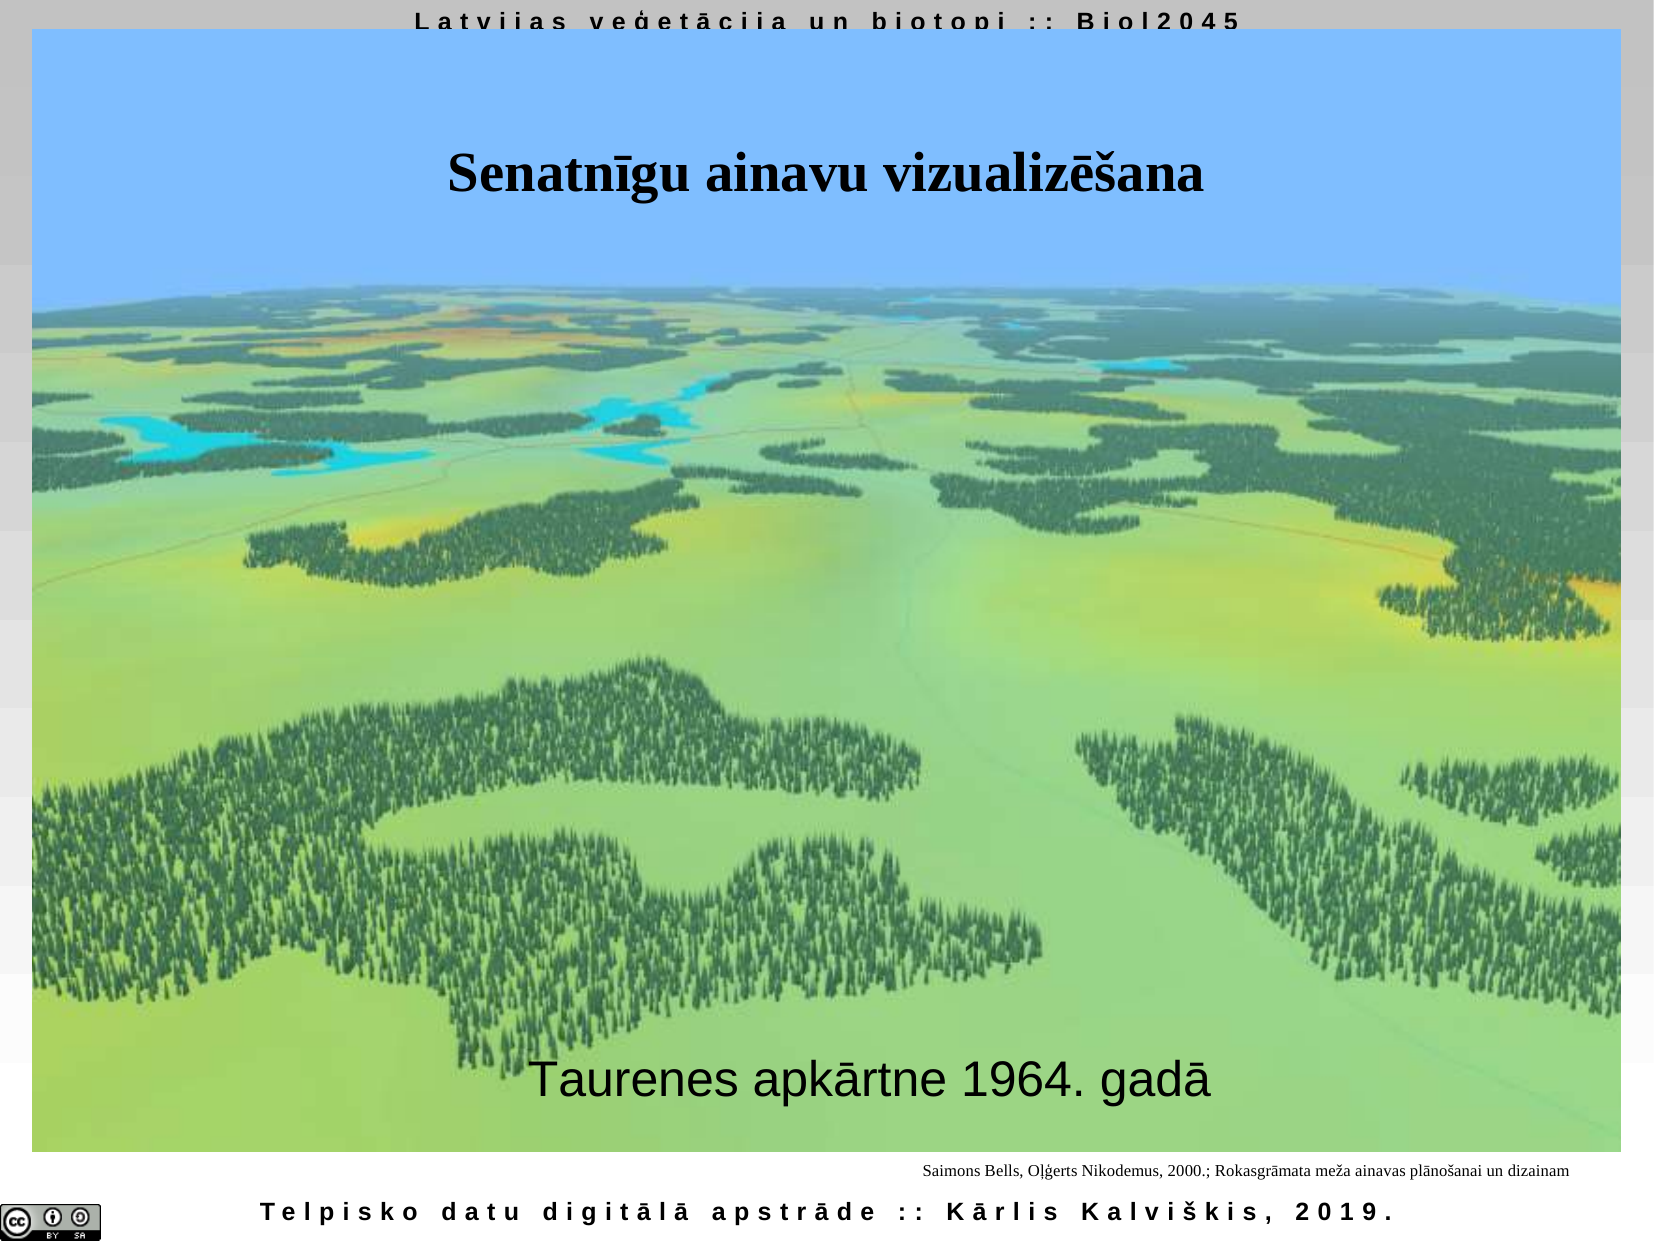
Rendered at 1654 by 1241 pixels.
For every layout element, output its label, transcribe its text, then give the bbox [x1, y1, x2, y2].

text_box Saimons Bells, Oļģerts Nikodemus, 2000.; Rokasgrāmata meža ainavas plānošanai un dizainam [922, 1161, 1572, 1180]
title Senatnīgu ainavu vizualizēšana [29, 49, 1625, 296]
text_box Taurenes apkārtne 1964. gadā [527, 1051, 1212, 1108]
picture [0, 0, 1654, 1241]
